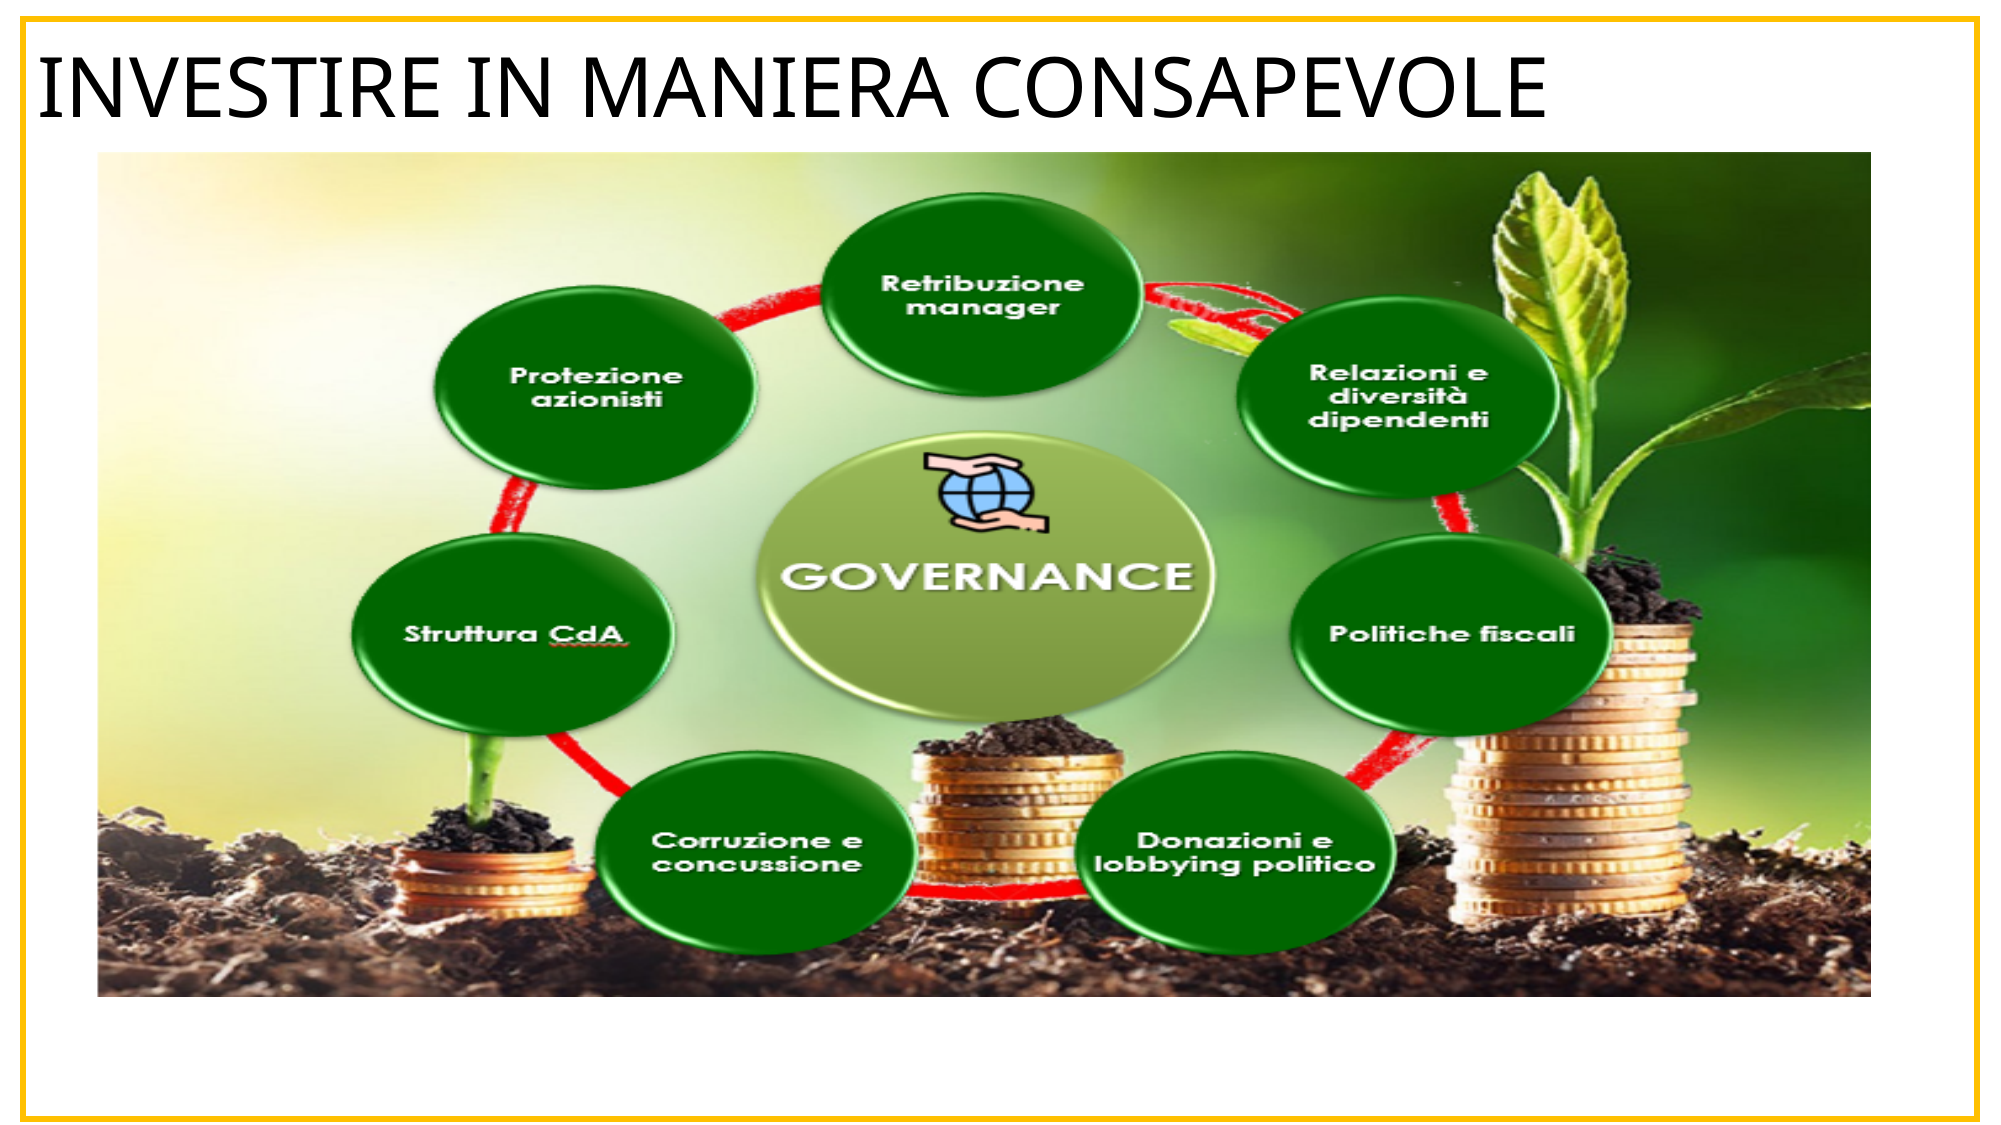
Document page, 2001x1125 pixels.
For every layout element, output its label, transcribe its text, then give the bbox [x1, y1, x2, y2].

text_box INVESTIRE IN MANIERA CONSAPEVOLE [22, 19, 1978, 1112]
picture [96, 152, 1871, 997]
